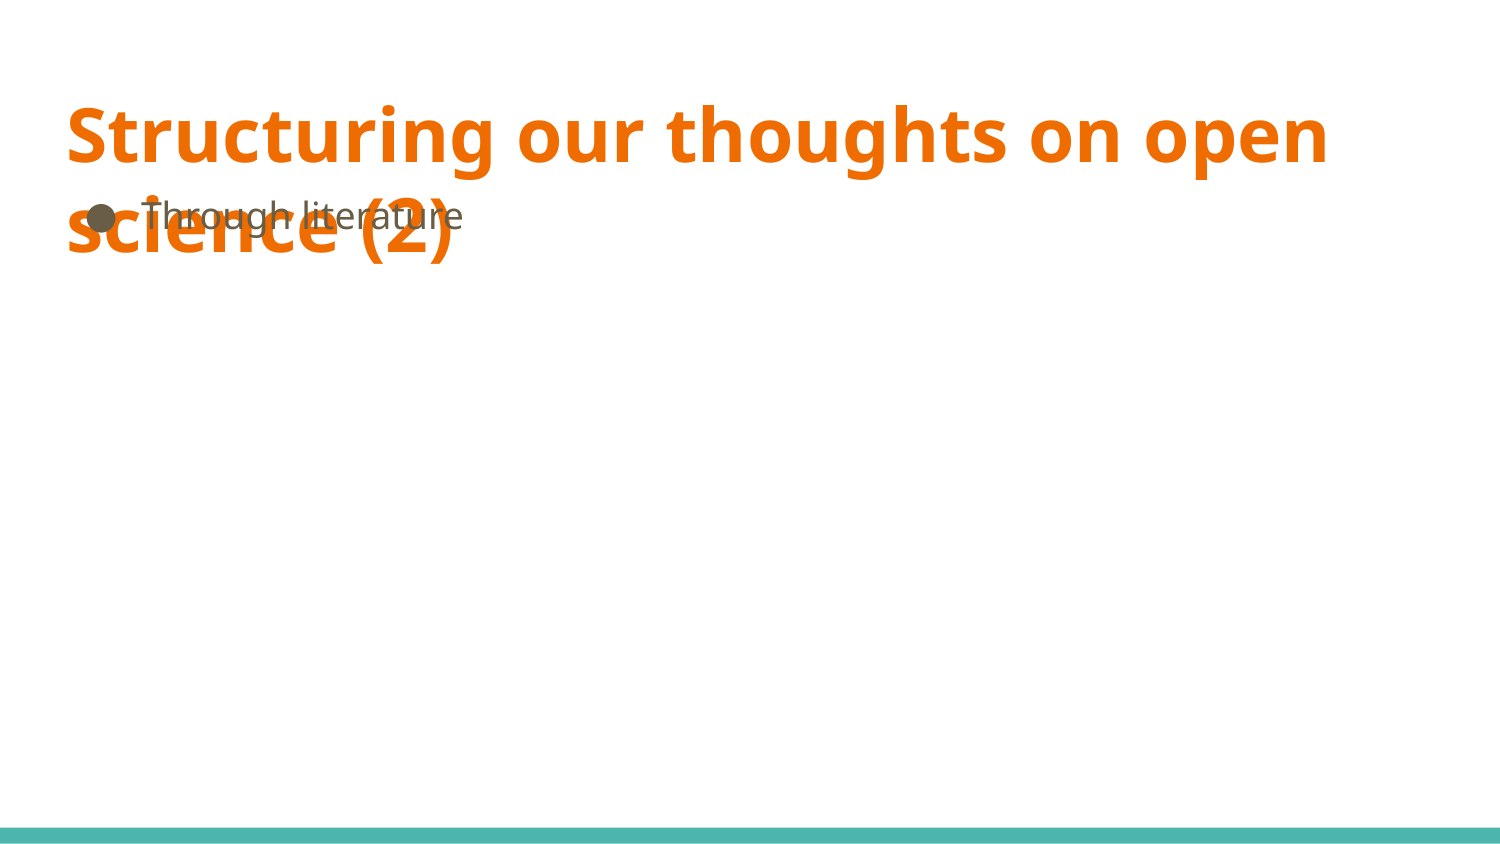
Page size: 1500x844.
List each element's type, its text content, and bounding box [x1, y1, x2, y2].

title Structuring our thoughts on open science (2) [51, 72, 1449, 170]
list Through literature [51, 170, 1449, 675]
